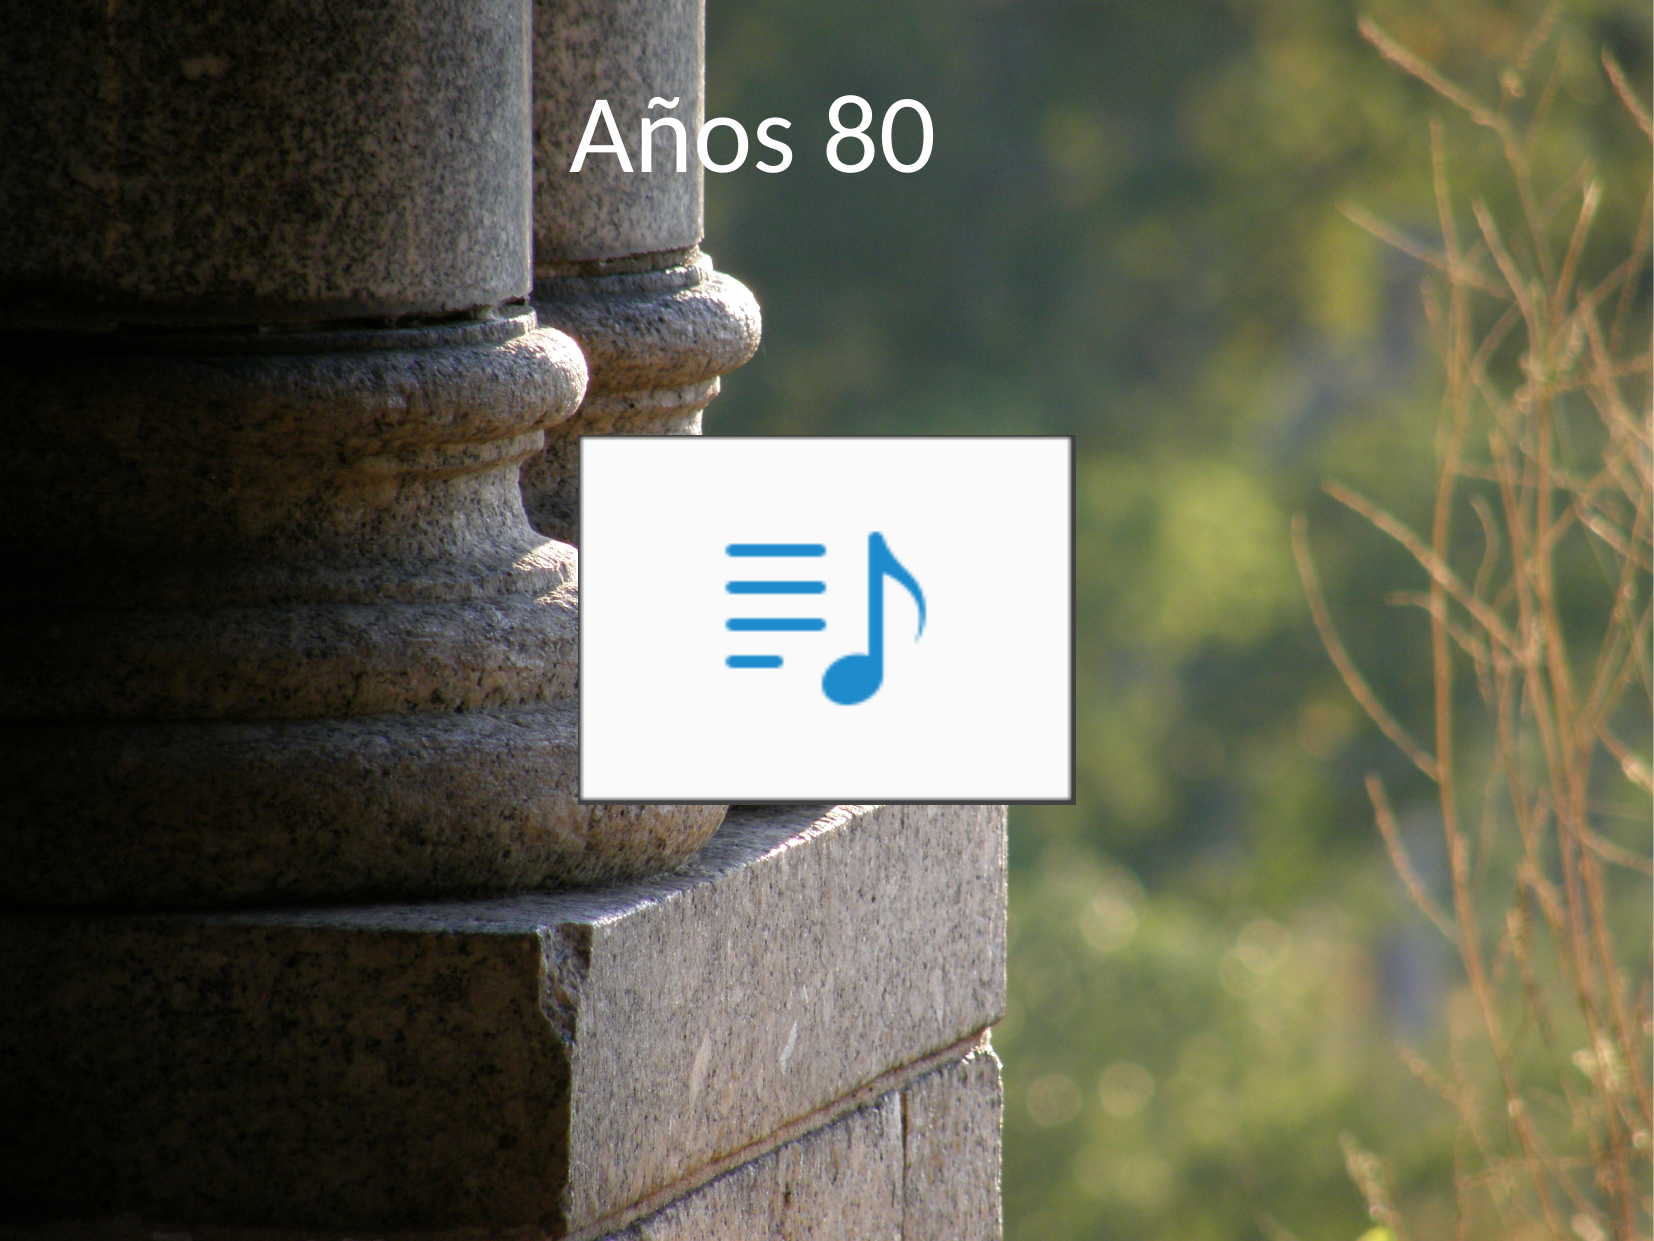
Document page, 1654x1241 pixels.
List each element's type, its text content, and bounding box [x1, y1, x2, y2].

text_box [576, 433, 1077, 806]
text_box Años 80 [554, 80, 1065, 208]
picture [0, 0, 1654, 1241]
